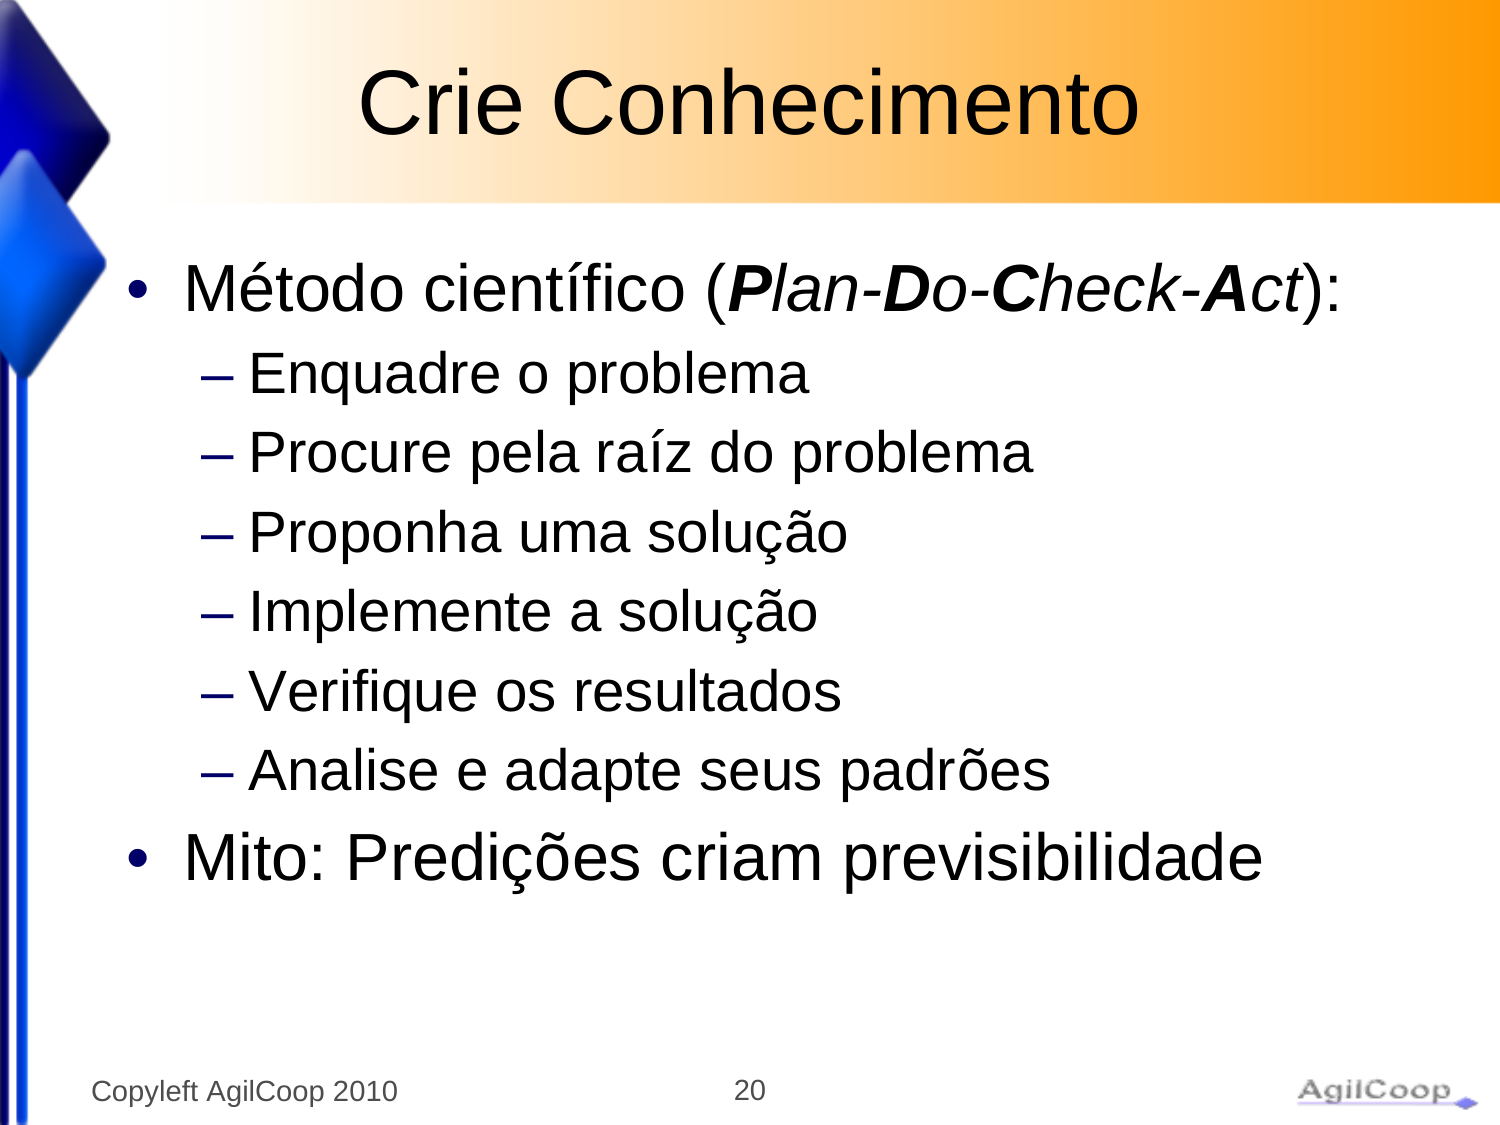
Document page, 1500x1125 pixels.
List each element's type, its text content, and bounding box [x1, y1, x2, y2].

title Crie Conhecimento [75, 8, 1426, 197]
picture [0, 0, 1500, 1125]
list Método científico (Plan-Do-Check-Act): Enquadre o problema Procure pela raíz do problema Proponha uma solução Implemente a solução Verifique os resultados Analise e adapte seus padrões Mito: Predições criam previsibilidade [112, 243, 1425, 1006]
